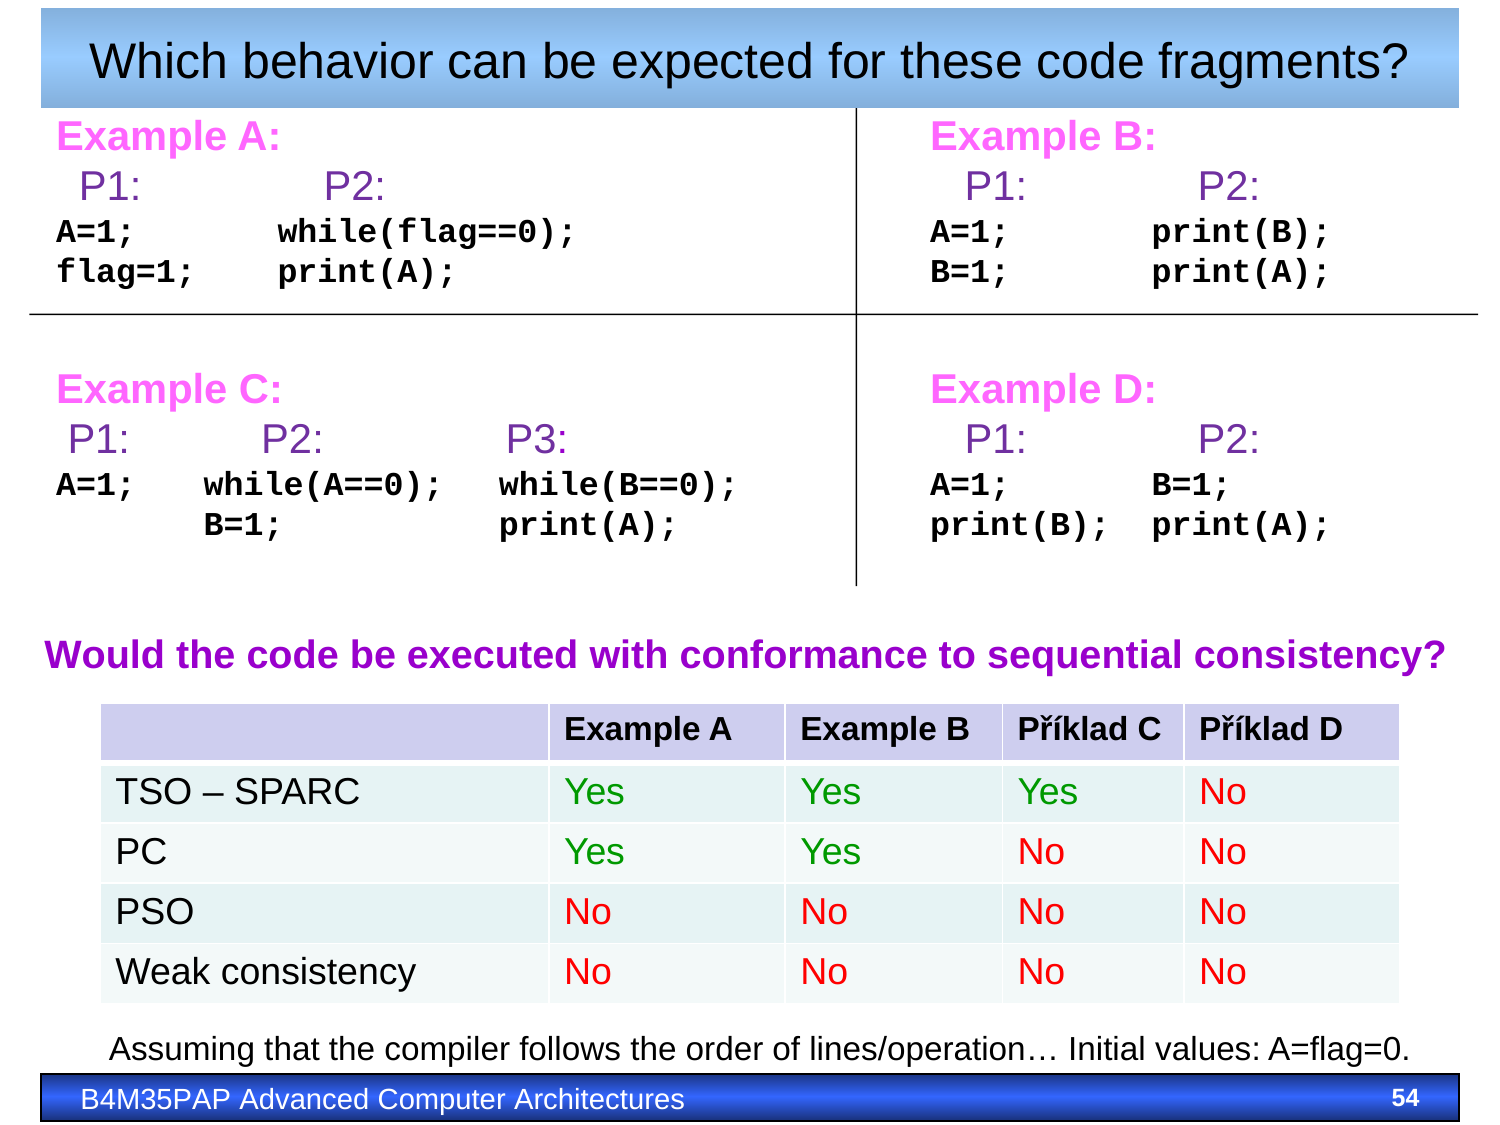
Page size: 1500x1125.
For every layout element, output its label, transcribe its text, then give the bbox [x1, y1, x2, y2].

table_cell TSO – SPARC [101, 766, 548, 822]
table_header [101, 705, 548, 760]
table_cell Yes [1003, 766, 1183, 822]
table_cell No [1003, 884, 1183, 943]
table_cell No [1185, 884, 1399, 943]
table_cell PSO [101, 884, 548, 943]
text_box Example A: P1: P2: A=1; while(flag==0); flag=1; print(A); [41, 108, 715, 297]
table_cell No [1185, 944, 1399, 1003]
table_header Příklad D [1185, 705, 1399, 760]
list Would the code be executed with conformance to sequential consistency? [29, 621, 1477, 705]
table_cell Yes [550, 766, 784, 822]
table_cell No [1185, 824, 1399, 882]
table_cell Weak consistency [101, 944, 548, 1003]
title Which behavior can be expected for these code fragments? [41, 8, 1459, 108]
table_cell No [1185, 766, 1399, 822]
table_cell Yes [786, 766, 1002, 822]
table_cell No [786, 944, 1002, 1003]
table_cell Yes [550, 824, 784, 882]
table_cell No [1003, 944, 1183, 1003]
text_box Example C: P1: P2: P3: A=1; while(A==0); while(B==0); B=1; print(A); [41, 354, 798, 550]
text_box Example B: P1: P2: A=1; print(B); B=1; print(A); [915, 101, 1479, 297]
table_header Example B [786, 705, 1002, 760]
text_box Example D: P1: P2: A=1; B=1; print(B); print(A); [915, 354, 1479, 550]
table_cell PC [101, 824, 548, 882]
table_cell No [550, 884, 784, 943]
table_cell Yes [786, 824, 1002, 882]
table_header Příklad C [1003, 705, 1183, 760]
text_box Assuming that the compiler follows the order of lines/operation… Initial values: A=flag=0. [94, 1020, 1428, 1075]
table_cell No [1003, 824, 1183, 882]
table_cell No [550, 944, 784, 1003]
table_header Example A [550, 705, 784, 760]
table_cell No [786, 884, 1002, 943]
